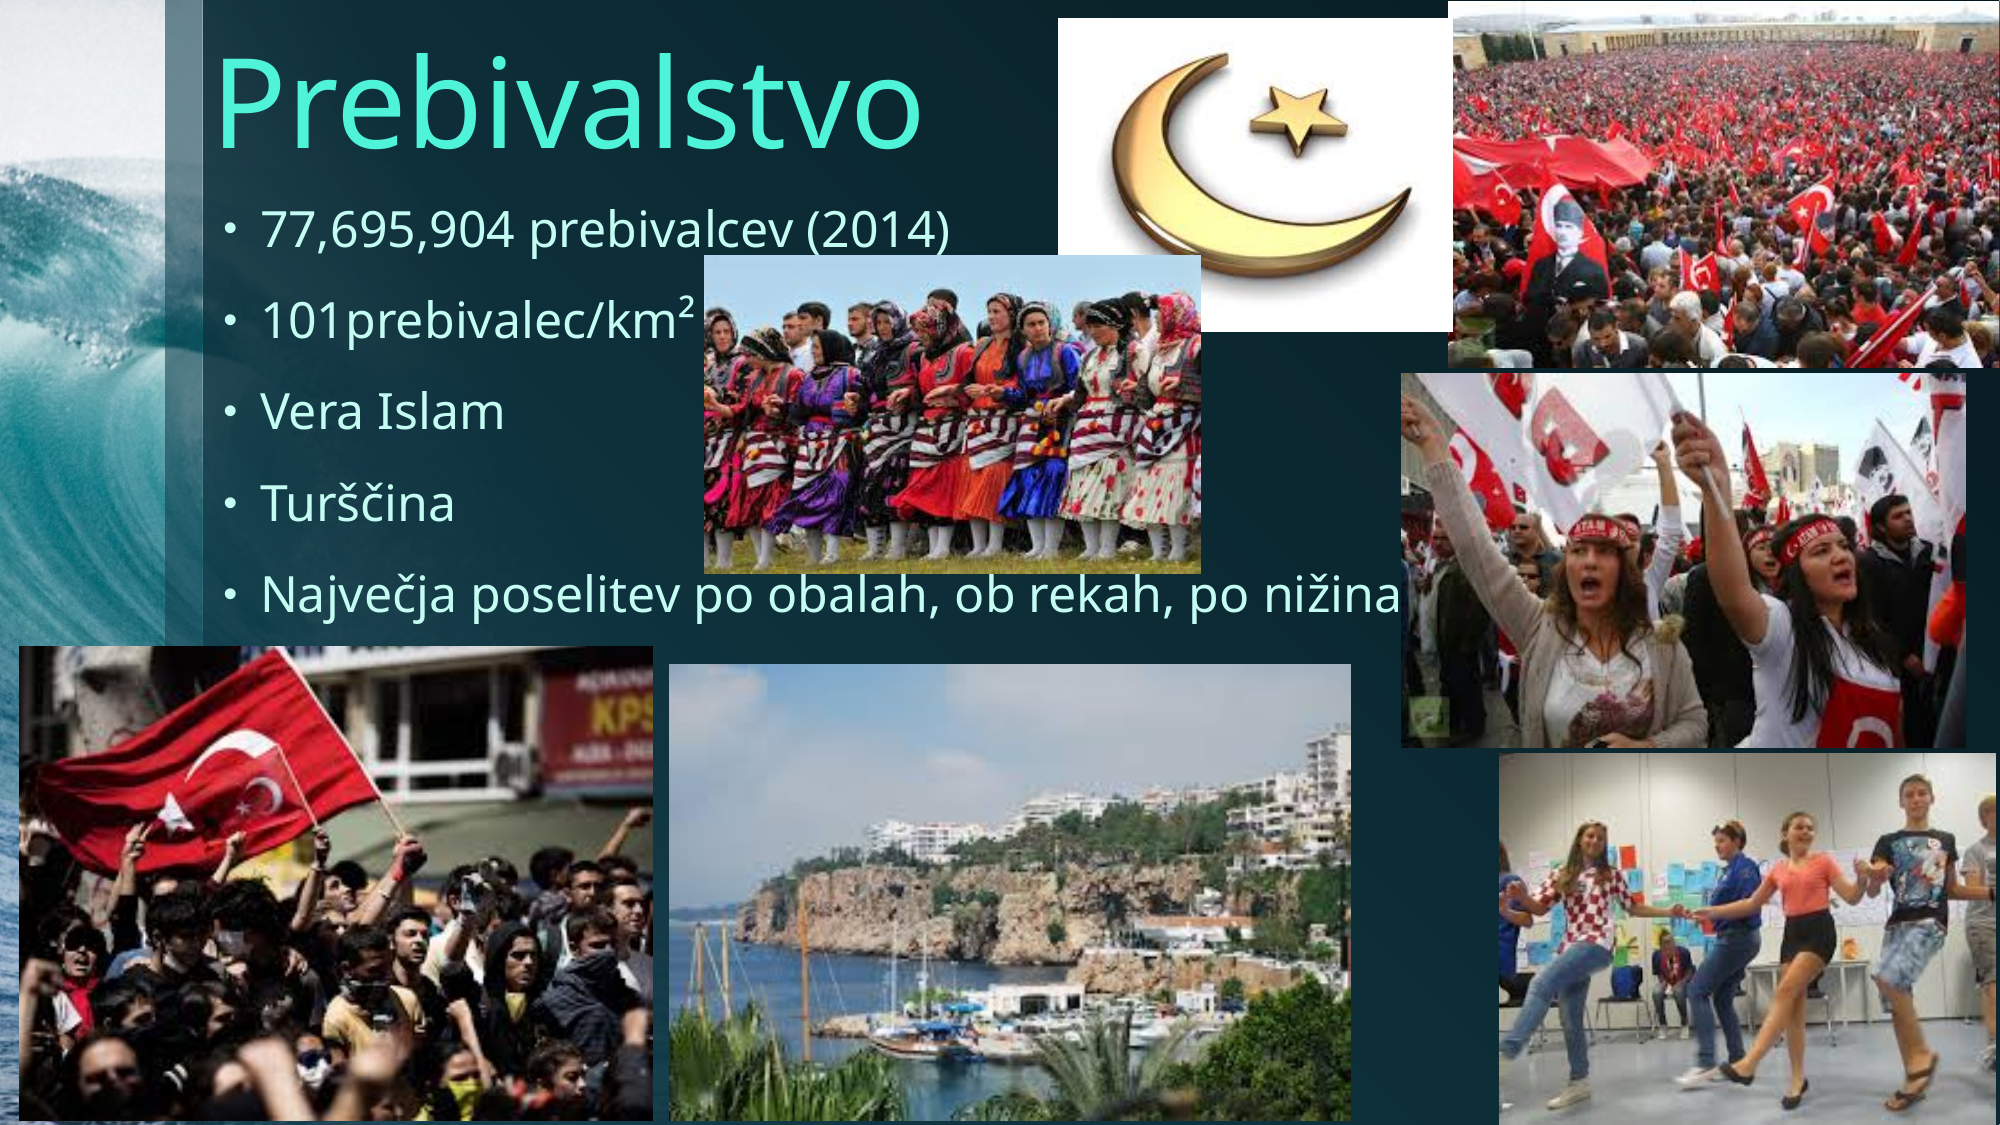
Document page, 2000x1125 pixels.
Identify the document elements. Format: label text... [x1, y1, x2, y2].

picture [0, 0, 2000, 1125]
title Prebivalstvo [196, 0, 1697, 184]
list 77,695,904 prebivalcev (2014) 101prebivalec/km² Vera Islam Turščina Največja poselitev po obalah, ob rekah, po nižinah [208, 196, 1709, 922]
